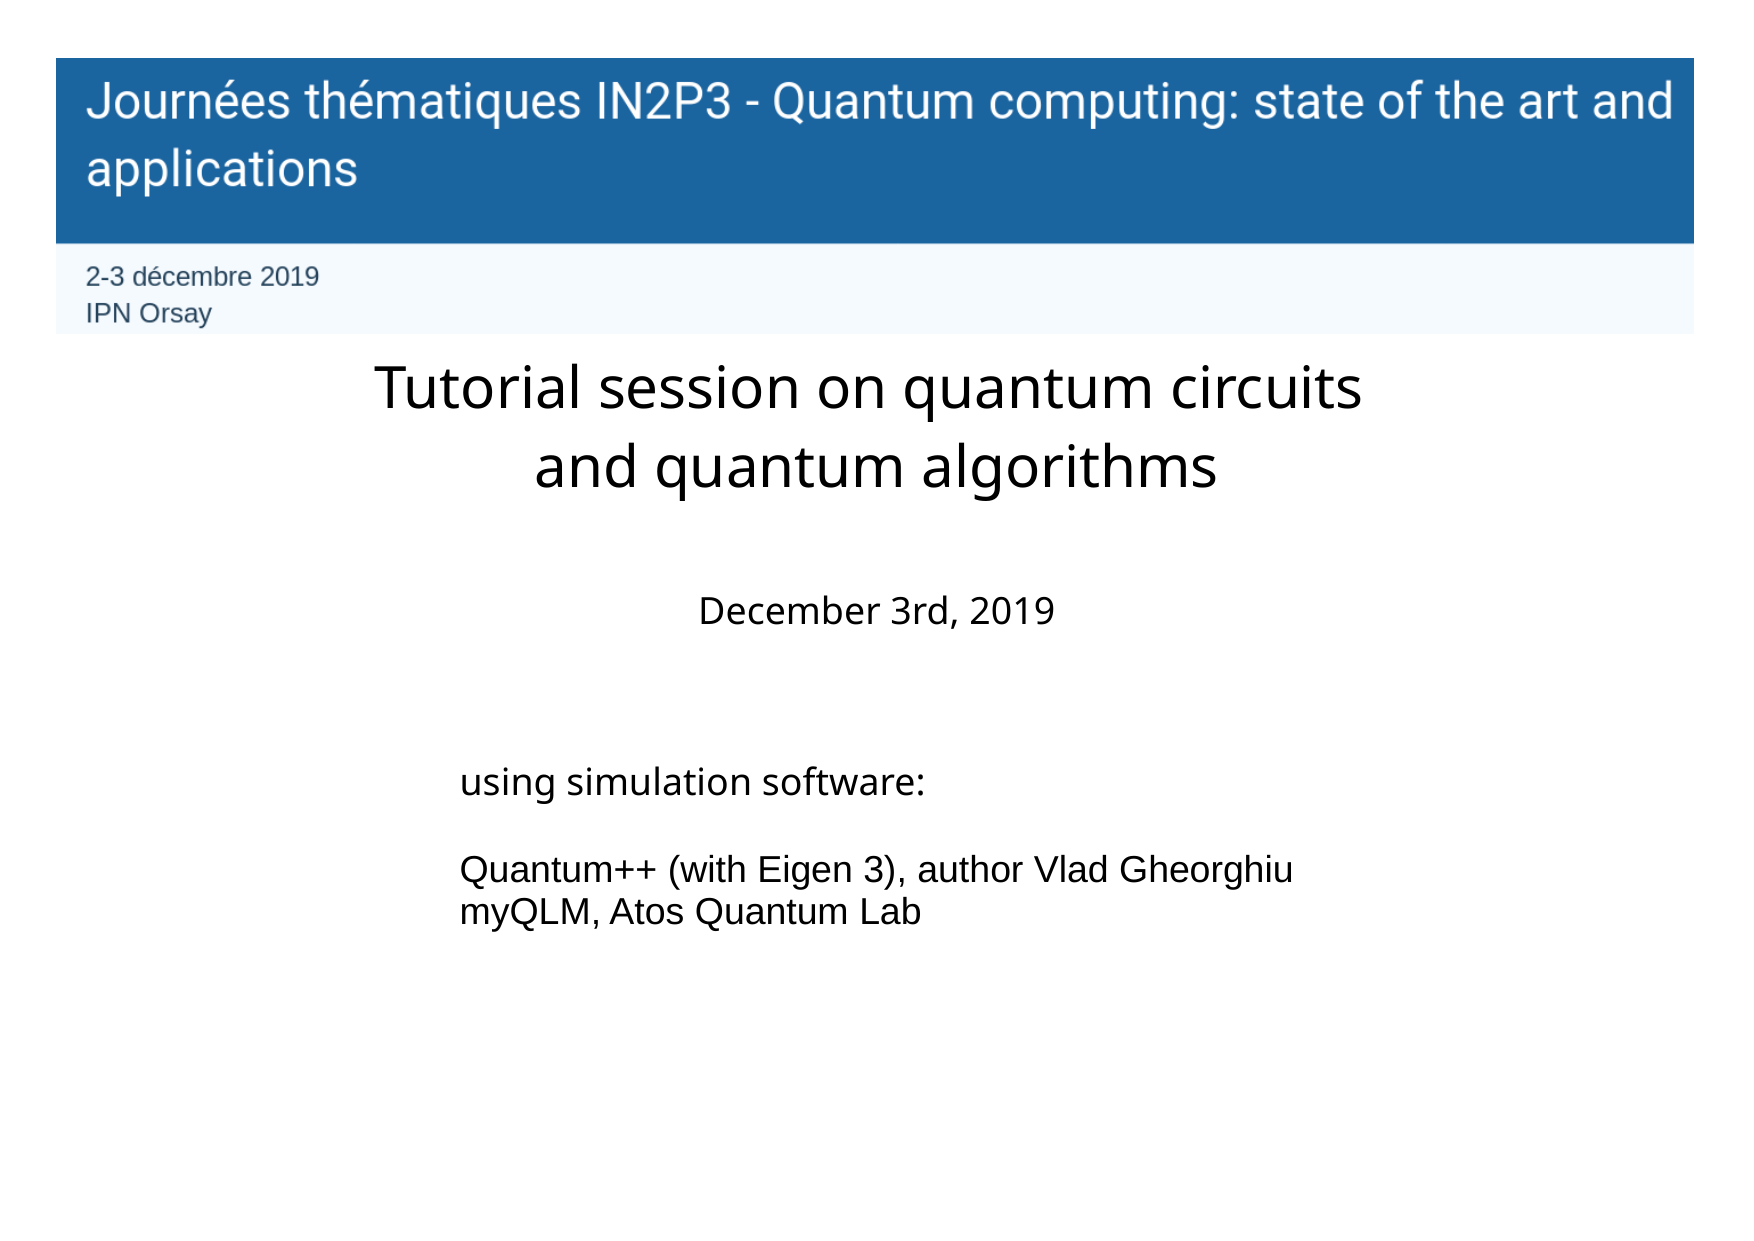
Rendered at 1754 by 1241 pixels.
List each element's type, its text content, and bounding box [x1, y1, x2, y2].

text_box Tutorial session on quantum circuits and quantum algorithms December 3rd, 2019 [359, 339, 1395, 630]
picture [56, 58, 1694, 334]
text_box using simulation software: Quantum++ (with Eigen 3), author Vlad Gheorghiu myQLM, Atos Quantum Lab [444, 748, 1310, 981]
